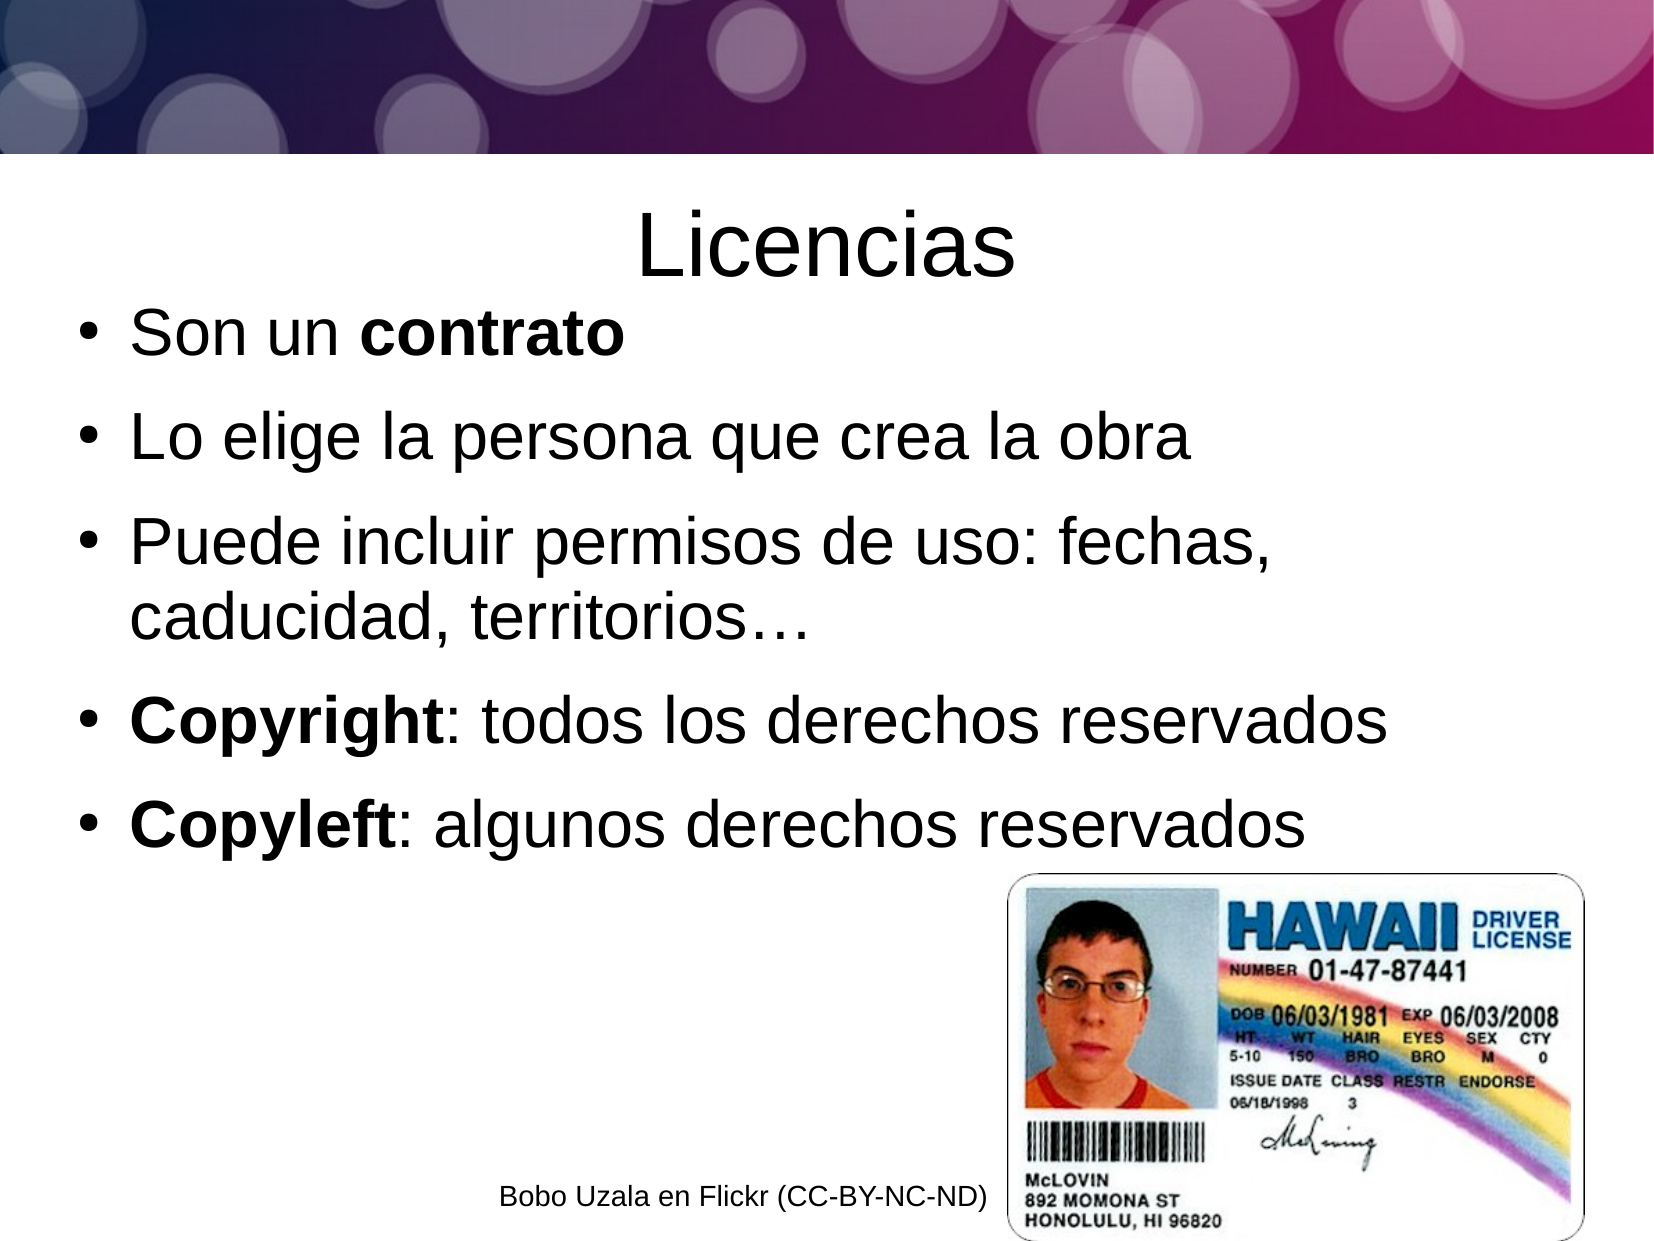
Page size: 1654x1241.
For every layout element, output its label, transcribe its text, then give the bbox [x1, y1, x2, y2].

picture [1007, 873, 1585, 1241]
picture [0, 0, 1654, 154]
title Licencias [82, 159, 1571, 331]
text_box Bobo Uzala en Flickr (CC-BY-NC-ND) [484, 1172, 1028, 1241]
list Son un contrato Lo elige la persona que crea la obra Puede incluir permisos de uso: fechas, caducidad, territorios… Copyright: todos los derechos reservados Copyleft: algunos derechos reservados [59, 295, 1548, 1016]
